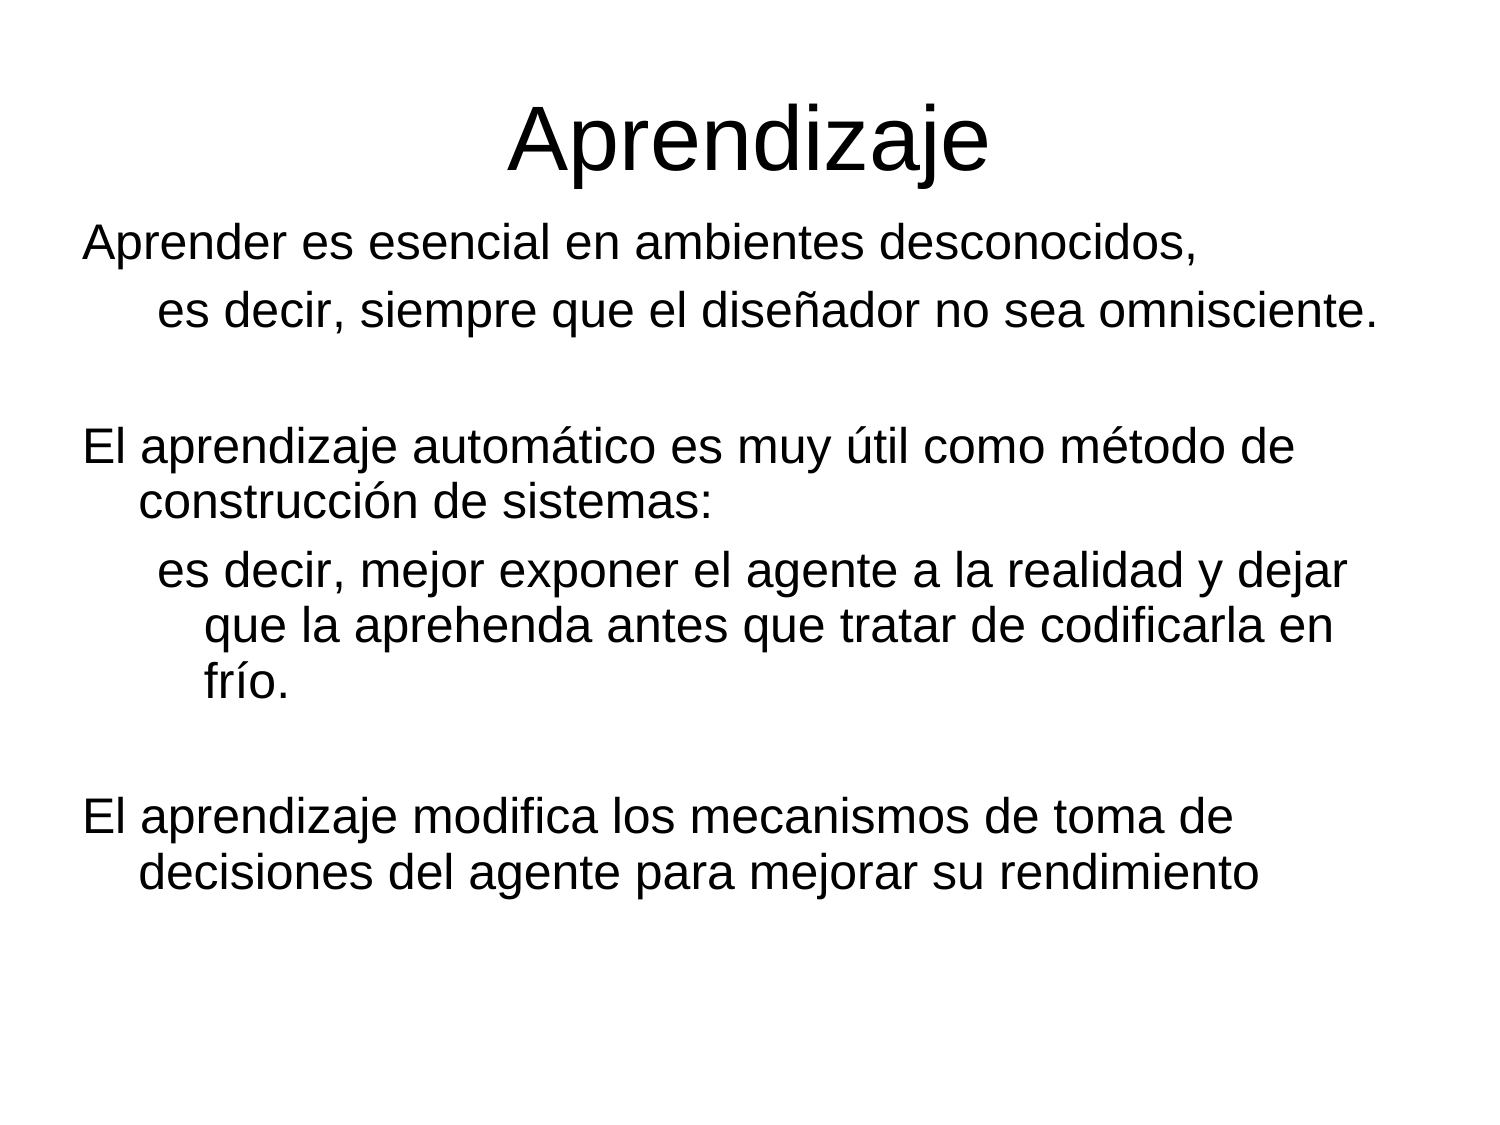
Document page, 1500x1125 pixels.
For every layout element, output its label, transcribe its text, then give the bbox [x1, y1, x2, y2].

title Aprendizaje [75, 45, 1426, 233]
list Aprender es esencial en ambientes desconocidos, es decir, siempre que el diseñador no sea omnisciente. El aprendizaje automático es muy útil como método de construcción de sistemas: es decir, mejor exponer el agente a la realidad y dejar que la aprehenda antes que tratar de codificarla en frío. El aprendizaje modifica los mecanismos de toma de decisiones del agente para mejorar su rendimiento [67, 206, 1418, 1052]
